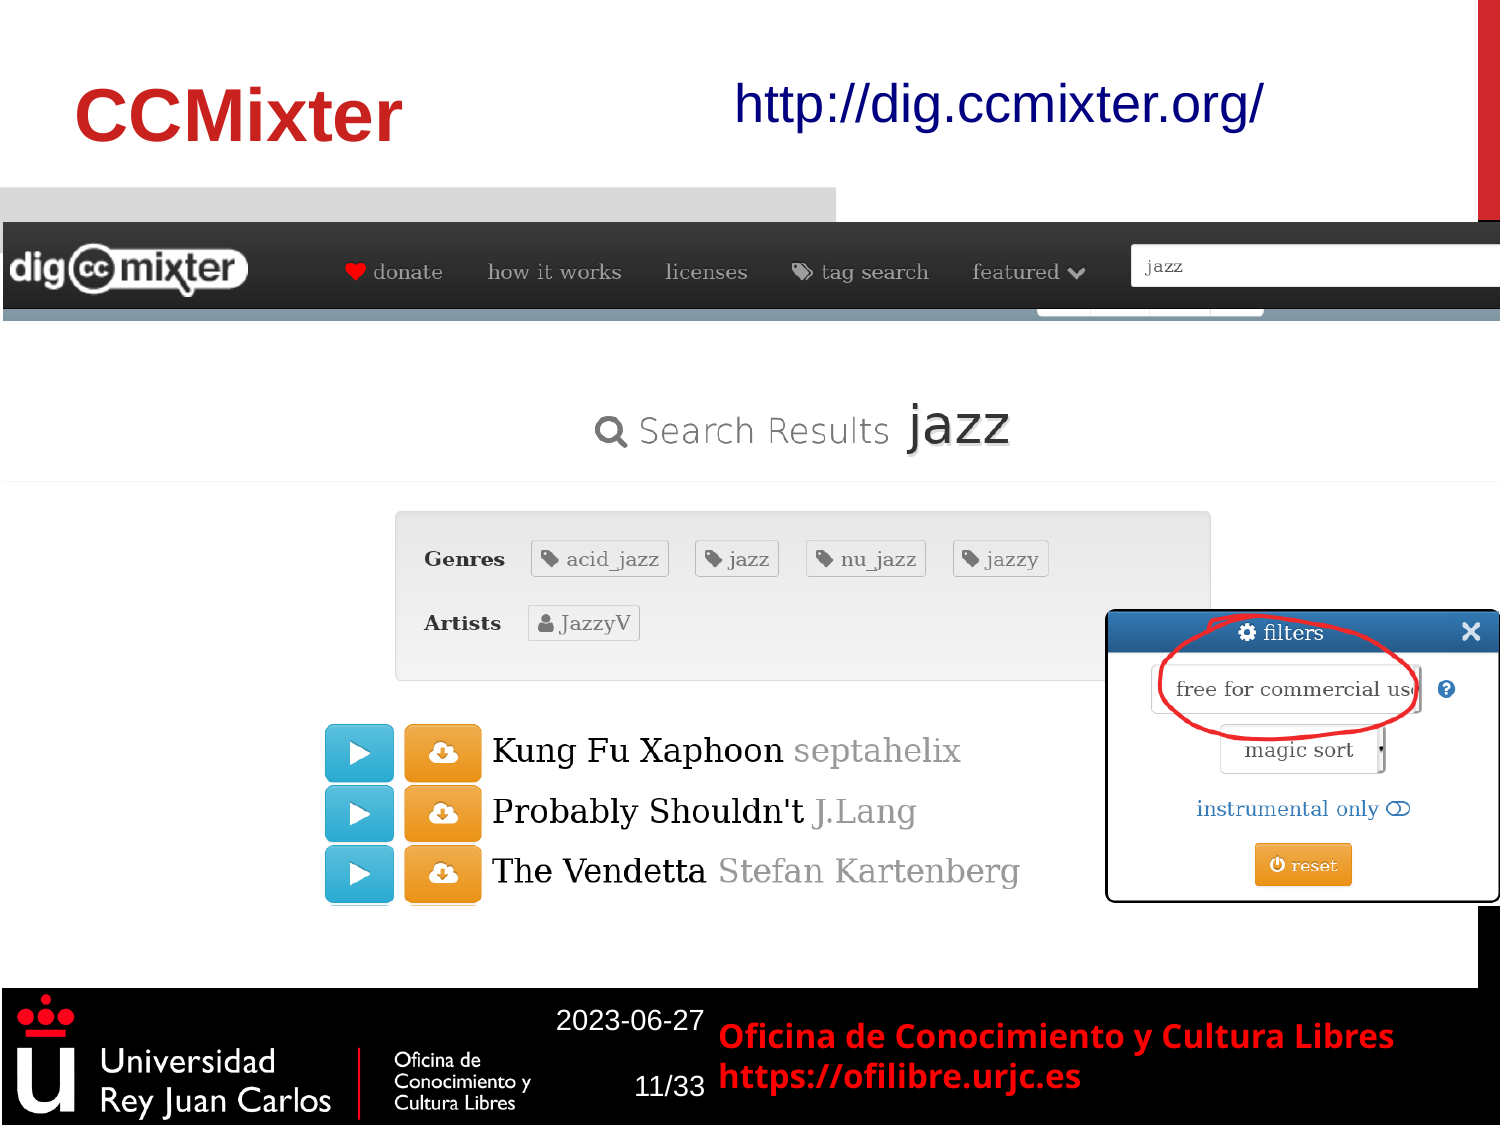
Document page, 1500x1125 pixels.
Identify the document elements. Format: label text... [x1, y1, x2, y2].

text_box http://dig.ccmixter.org/ [720, 66, 1281, 142]
text_box CCMixter [60, 66, 991, 222]
picture [17, 994, 531, 1120]
title [75, 7, 1425, 196]
picture [3, 222, 1500, 906]
